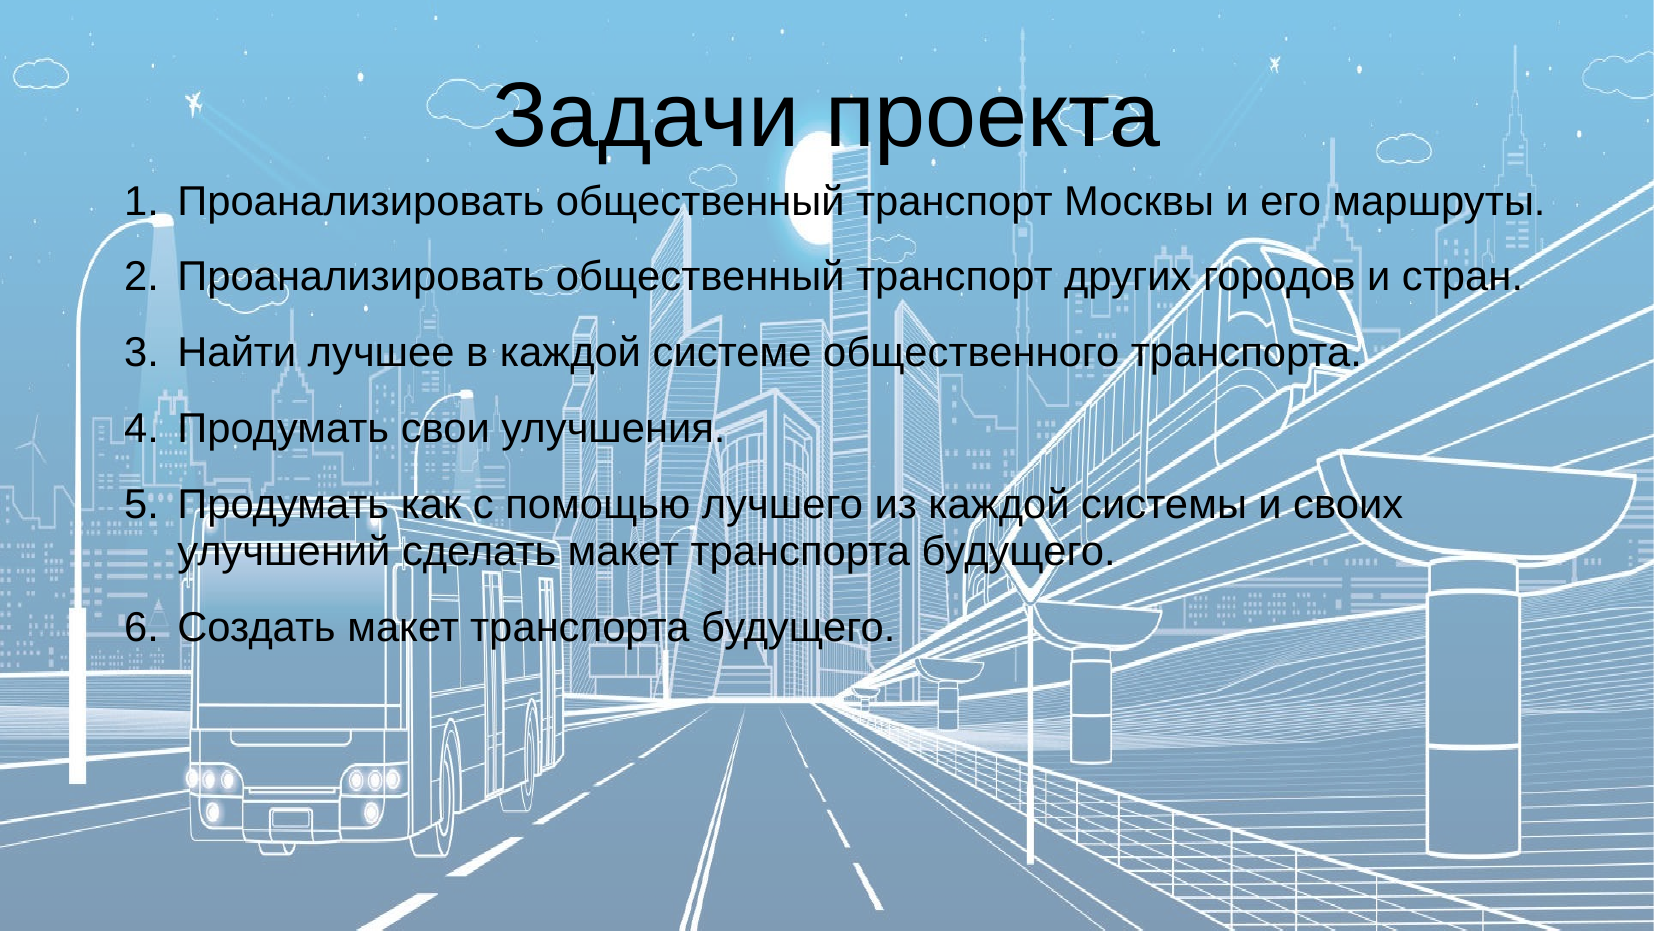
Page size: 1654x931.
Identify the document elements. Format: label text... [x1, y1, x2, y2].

list Проанализировать общественный транспорт Москвы и его маршруты. Проанализировать общественный транспорт других городов и стран. Найти лучшее в каждой системе общественного транспорта. Продумать свои улучшения. Продумать как с помощью лучшего из каждой системы и своих улучшений сделать макет транспорта будущего. Создать макет транспорта будущего. [106, 177, 1595, 931]
title Задачи проекта [82, 37, 1571, 193]
